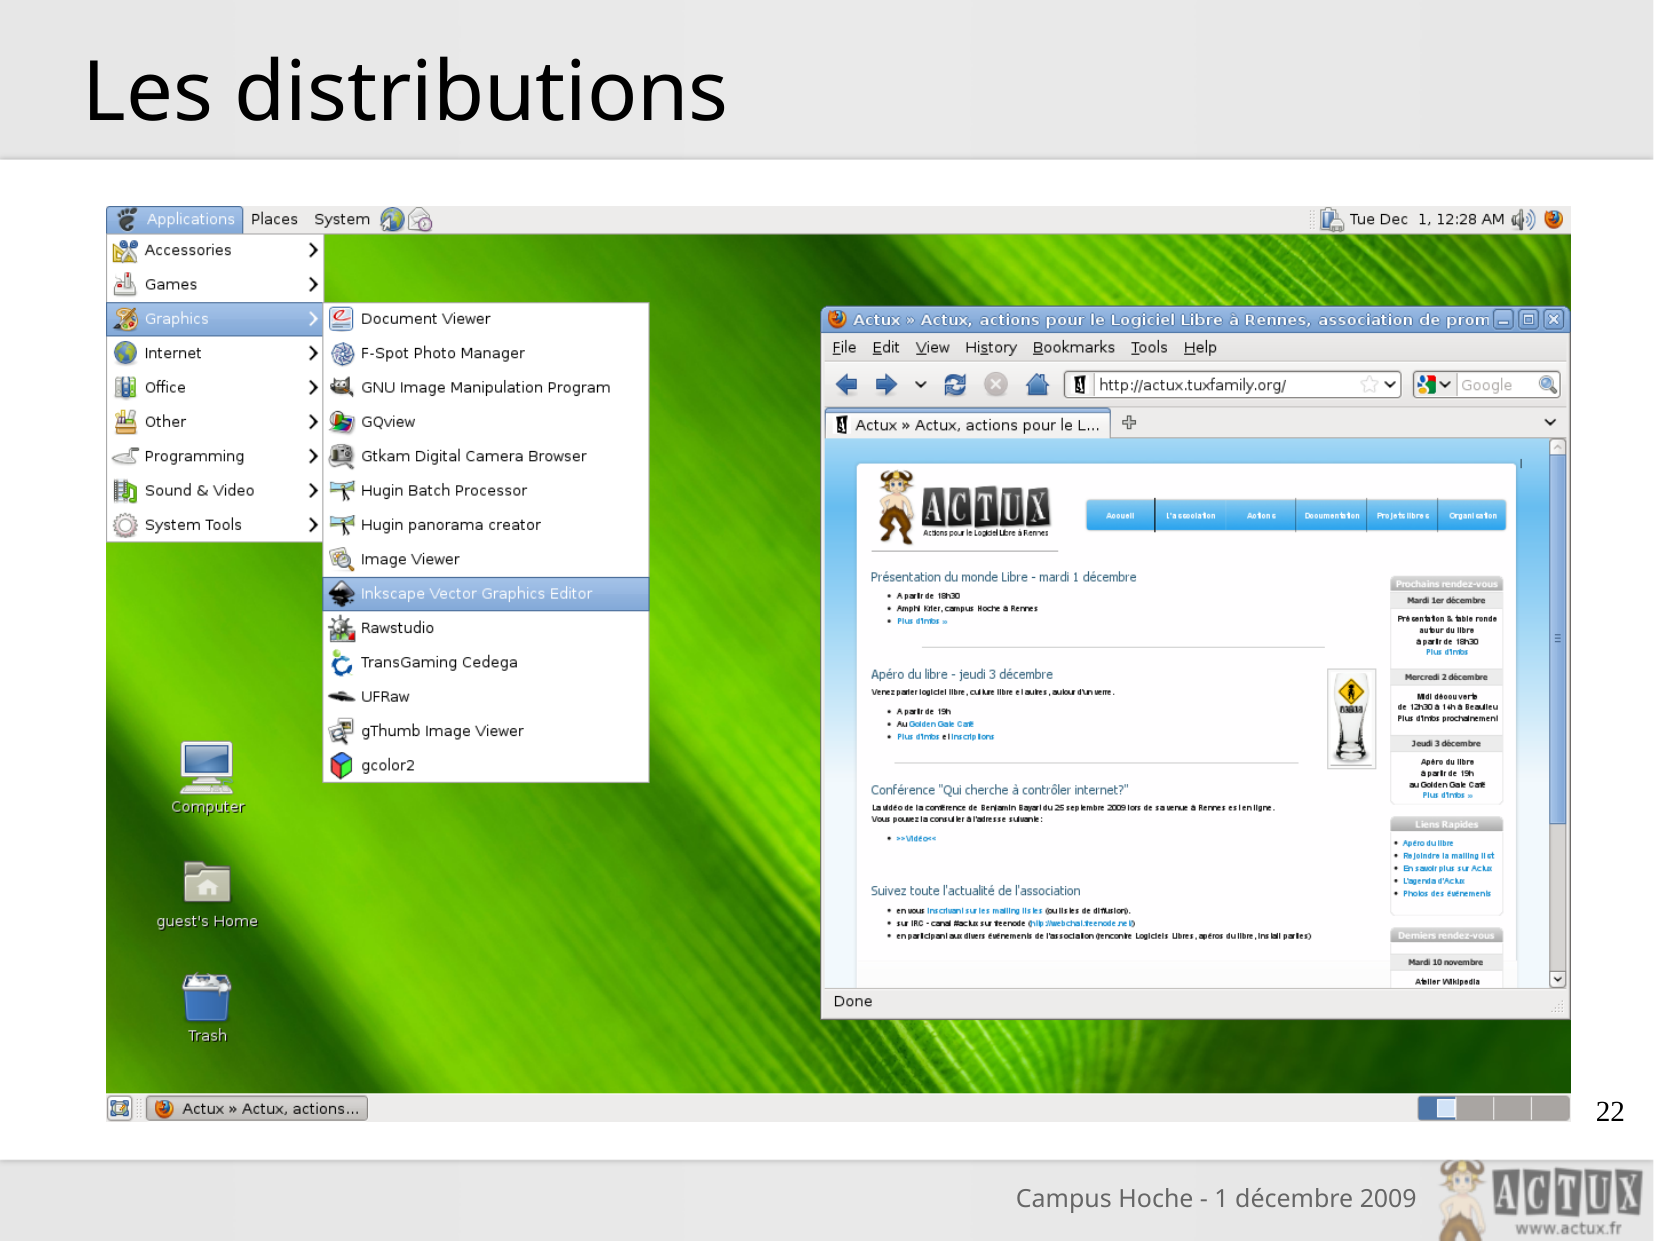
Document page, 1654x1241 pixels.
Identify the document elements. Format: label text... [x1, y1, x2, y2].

title Les distributions [82, 29, 1571, 148]
picture [0, 0, 1654, 1241]
